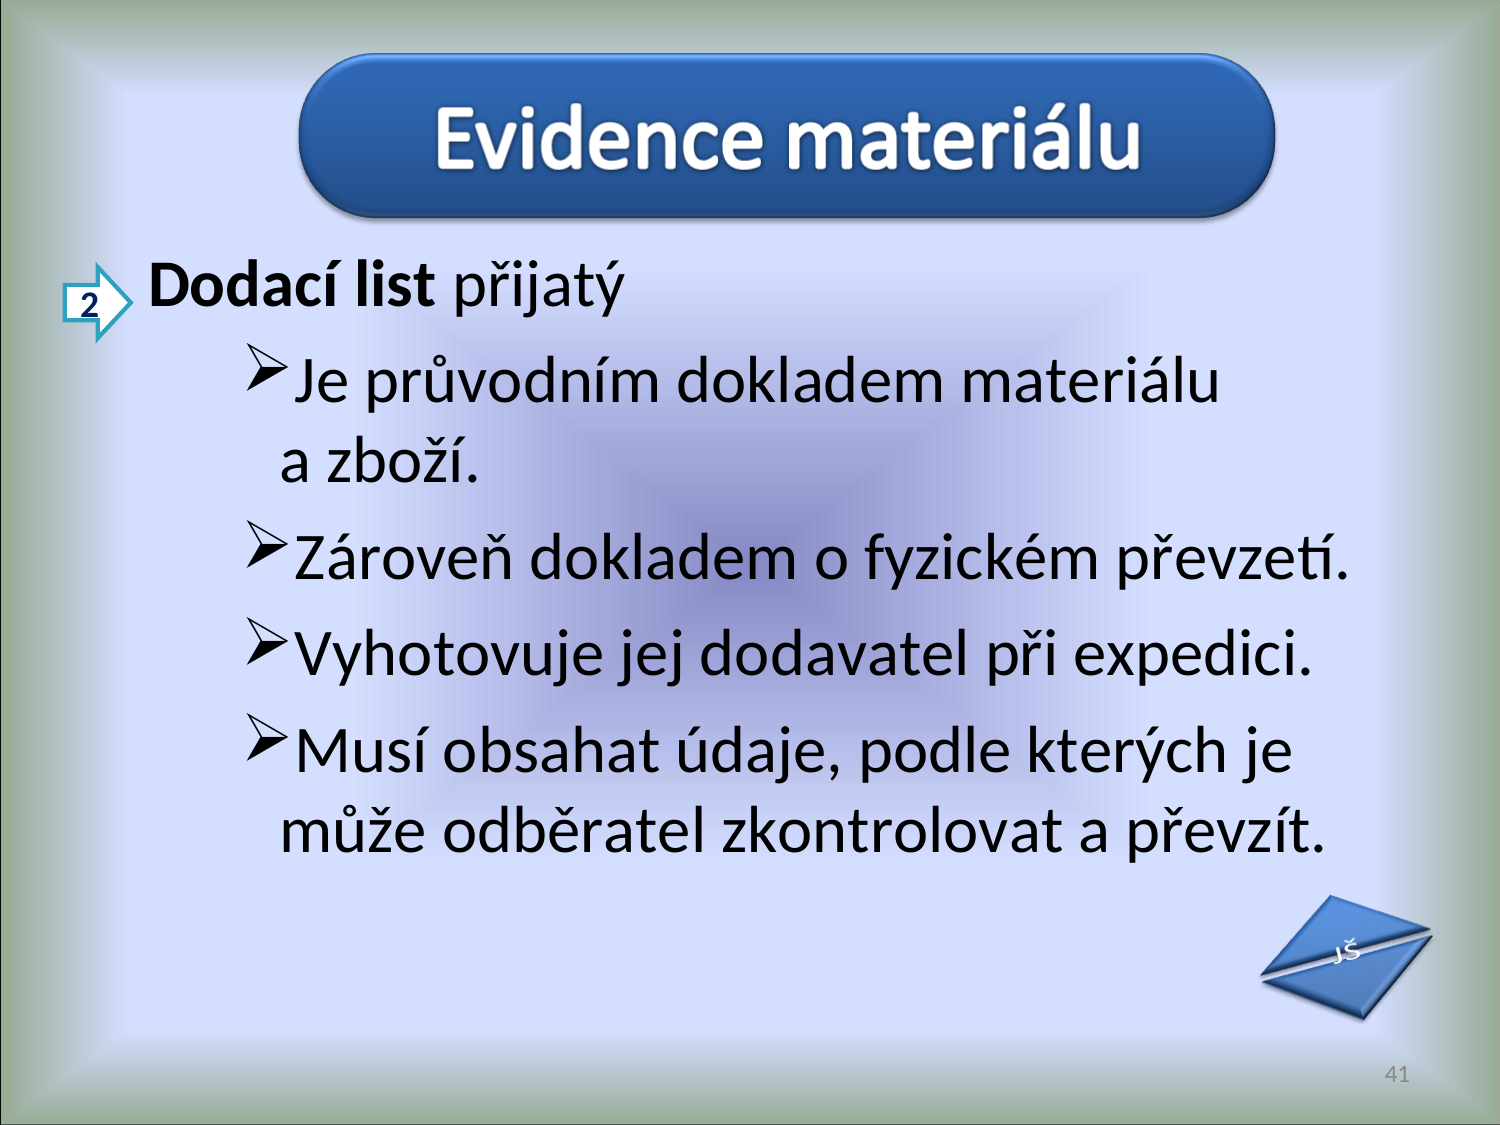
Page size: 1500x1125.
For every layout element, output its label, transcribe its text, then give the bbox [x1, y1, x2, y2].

list Dodací list přijatý Je průvodním dokladem materiálu a zboží. Zároveň dokladem o fyzickém převzetí. Vyhotovuje jej dodavatel při expedici. Musí obsahat údaje, podle kterých je může odběratel zkontrolovat a převzít. [76, 231, 1427, 975]
picture [0, 0, 1500, 1125]
text_box <číslo> [1074, 1042, 1426, 1103]
text_box 2 [64, 267, 131, 339]
